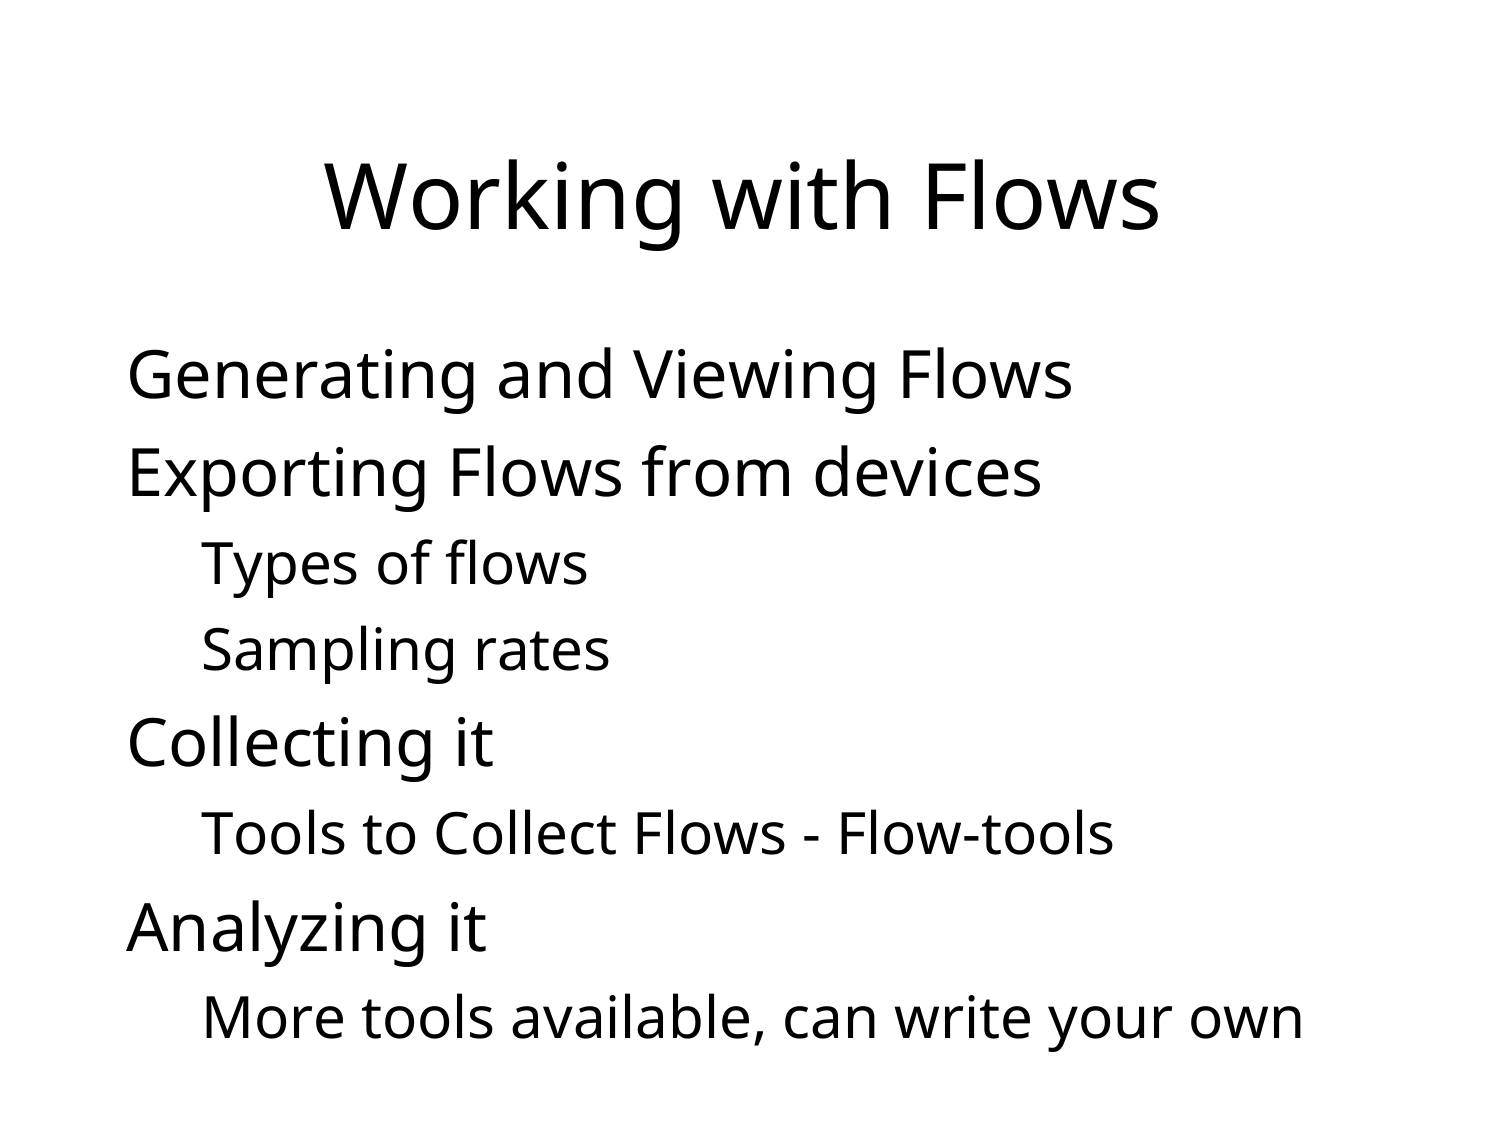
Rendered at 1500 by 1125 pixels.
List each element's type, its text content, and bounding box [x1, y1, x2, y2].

list Generating and Viewing Flows Exporting Flows from devices Types of flows Sampling rates Collecting it Tools to Collect Flows - Flow-tools Analyzing it More tools available, can write your own [112, 324, 1388, 1011]
title Working with Flows [112, 62, 1388, 324]
